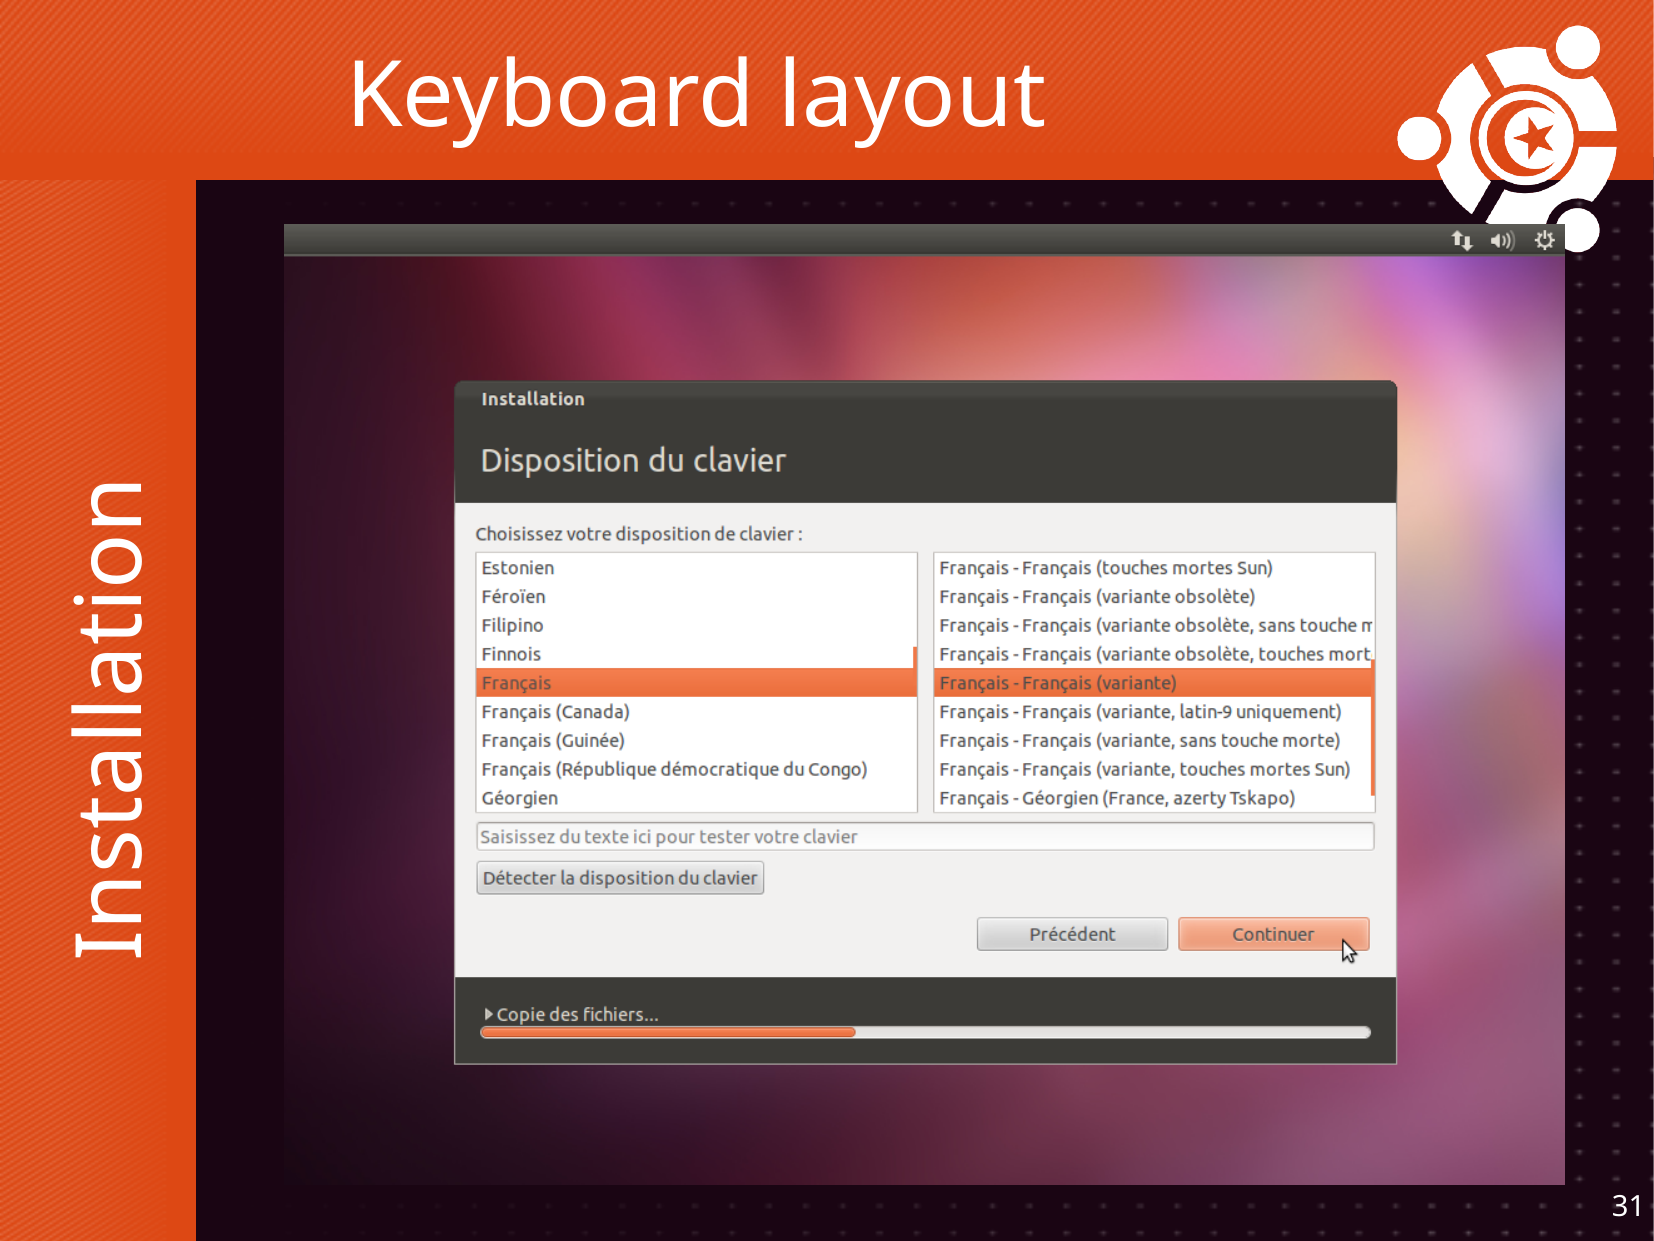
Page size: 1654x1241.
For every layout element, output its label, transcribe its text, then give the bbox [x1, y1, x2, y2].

title Installation [17, 210, 196, 1229]
picture [0, 0, 1654, 1241]
title Keyboard layout [0, 2, 1394, 181]
